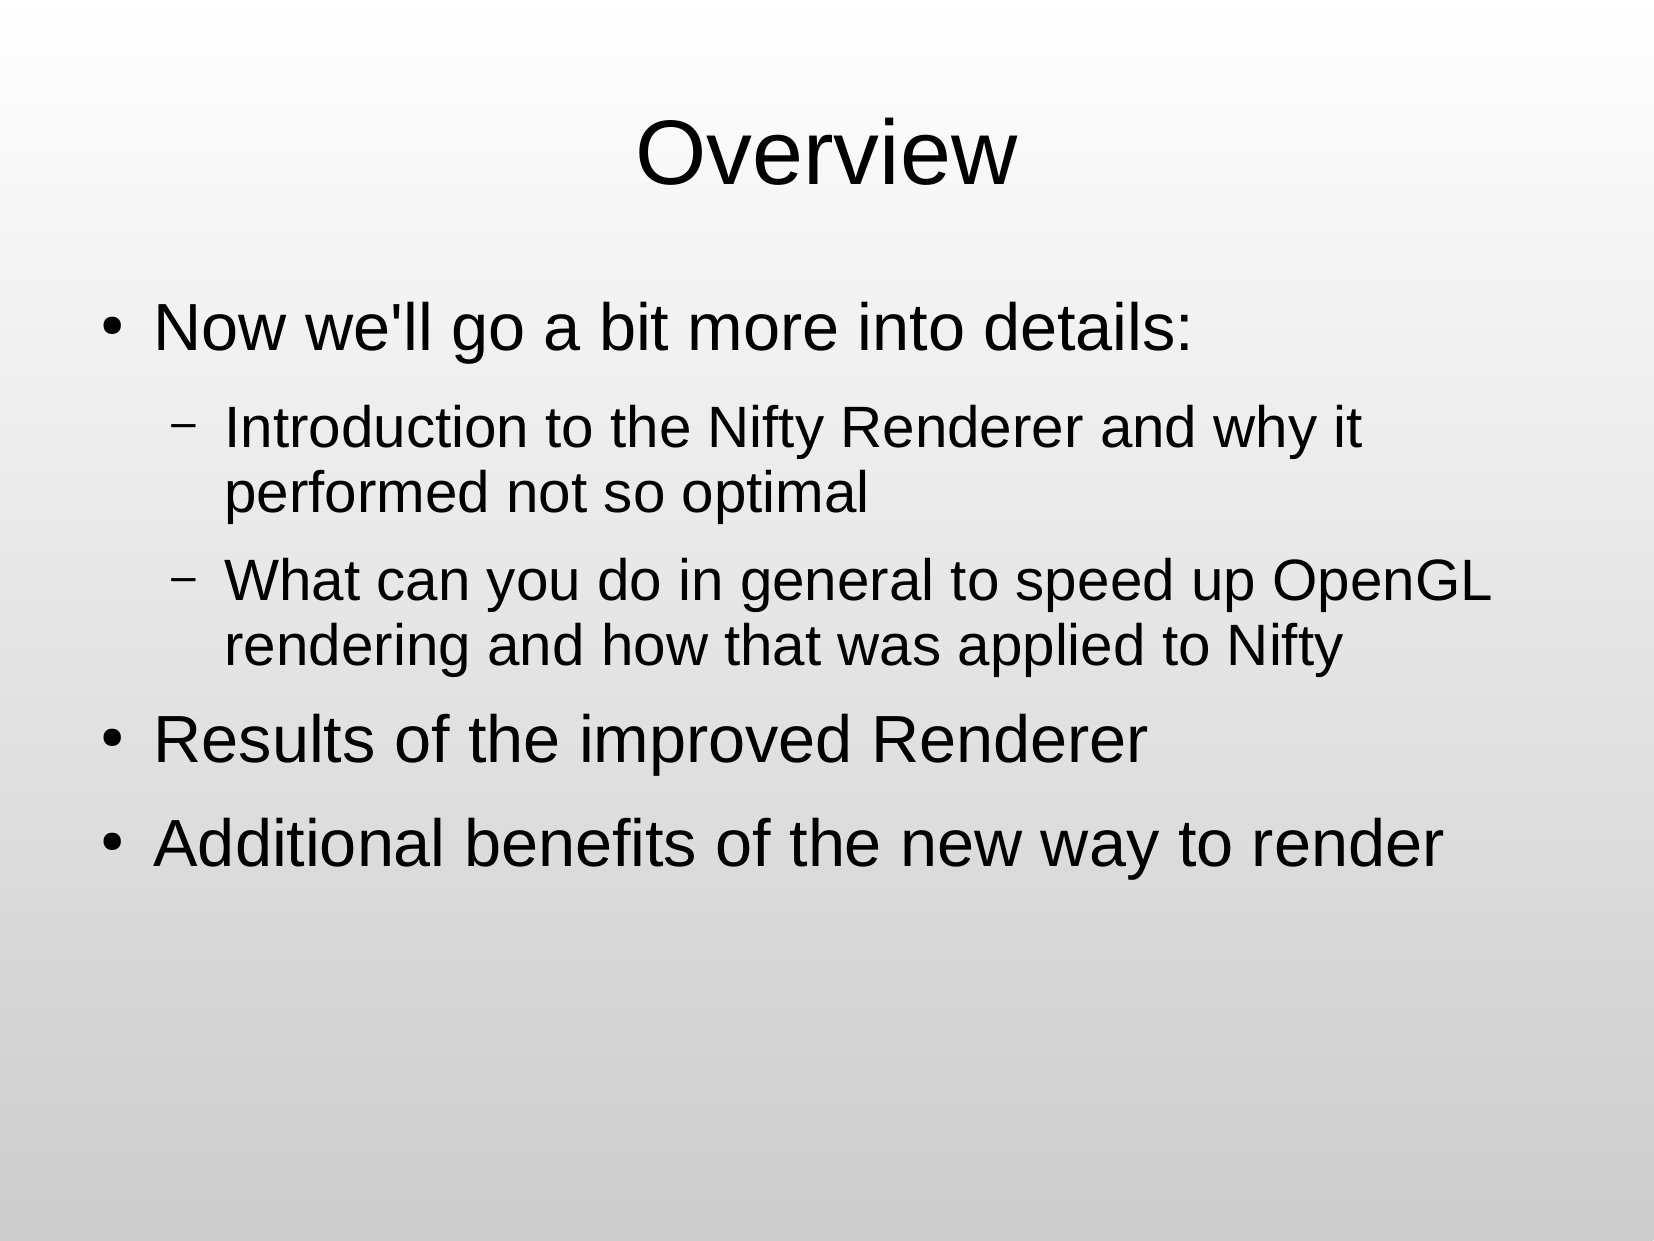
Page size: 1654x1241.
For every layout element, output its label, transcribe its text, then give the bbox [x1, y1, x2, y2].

list Now we'll go a bit more into details: Introduction to the Nifty Renderer and why it performed not so optimal What can you do in general to speed up OpenGL rendering and how that was applied to Nifty Results of the improved Renderer Additional benefits of the new way to render [82, 290, 1571, 1109]
title Overview [82, 49, 1571, 257]
